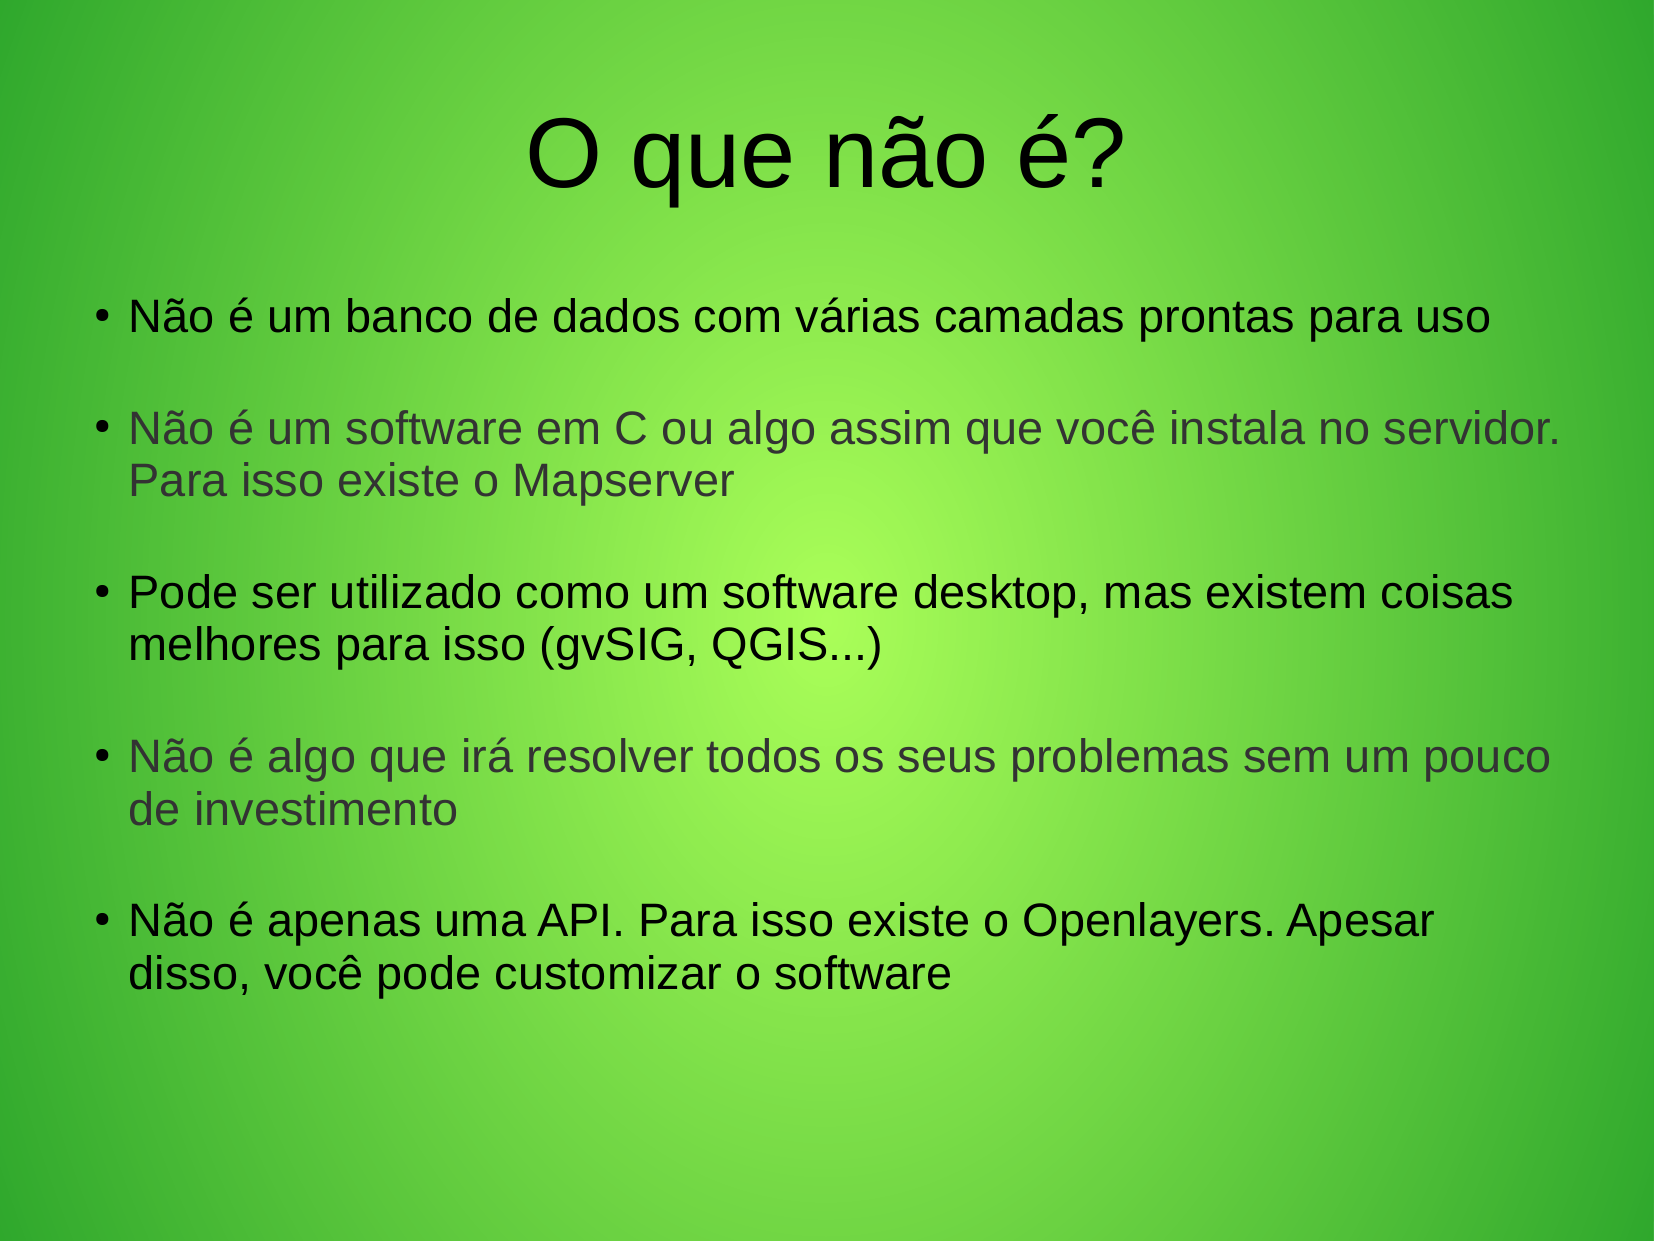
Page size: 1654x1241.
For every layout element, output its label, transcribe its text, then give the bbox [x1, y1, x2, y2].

list Não é um banco de dados com várias camadas prontas para uso Não é um software em C ou algo assim que você instala no servidor. Para isso existe o Mapserver Pode ser utilizado como um software desktop, mas existem coisas melhores para isso (gvSIG, QGIS...) Não é algo que irá resolver todos os seus problemas sem um pouco de investimento Não é apenas uma API. Para isso existe o Openlayers. Apesar disso, você pode customizar o software [82, 290, 1571, 1010]
title O que não é? [82, 49, 1571, 257]
